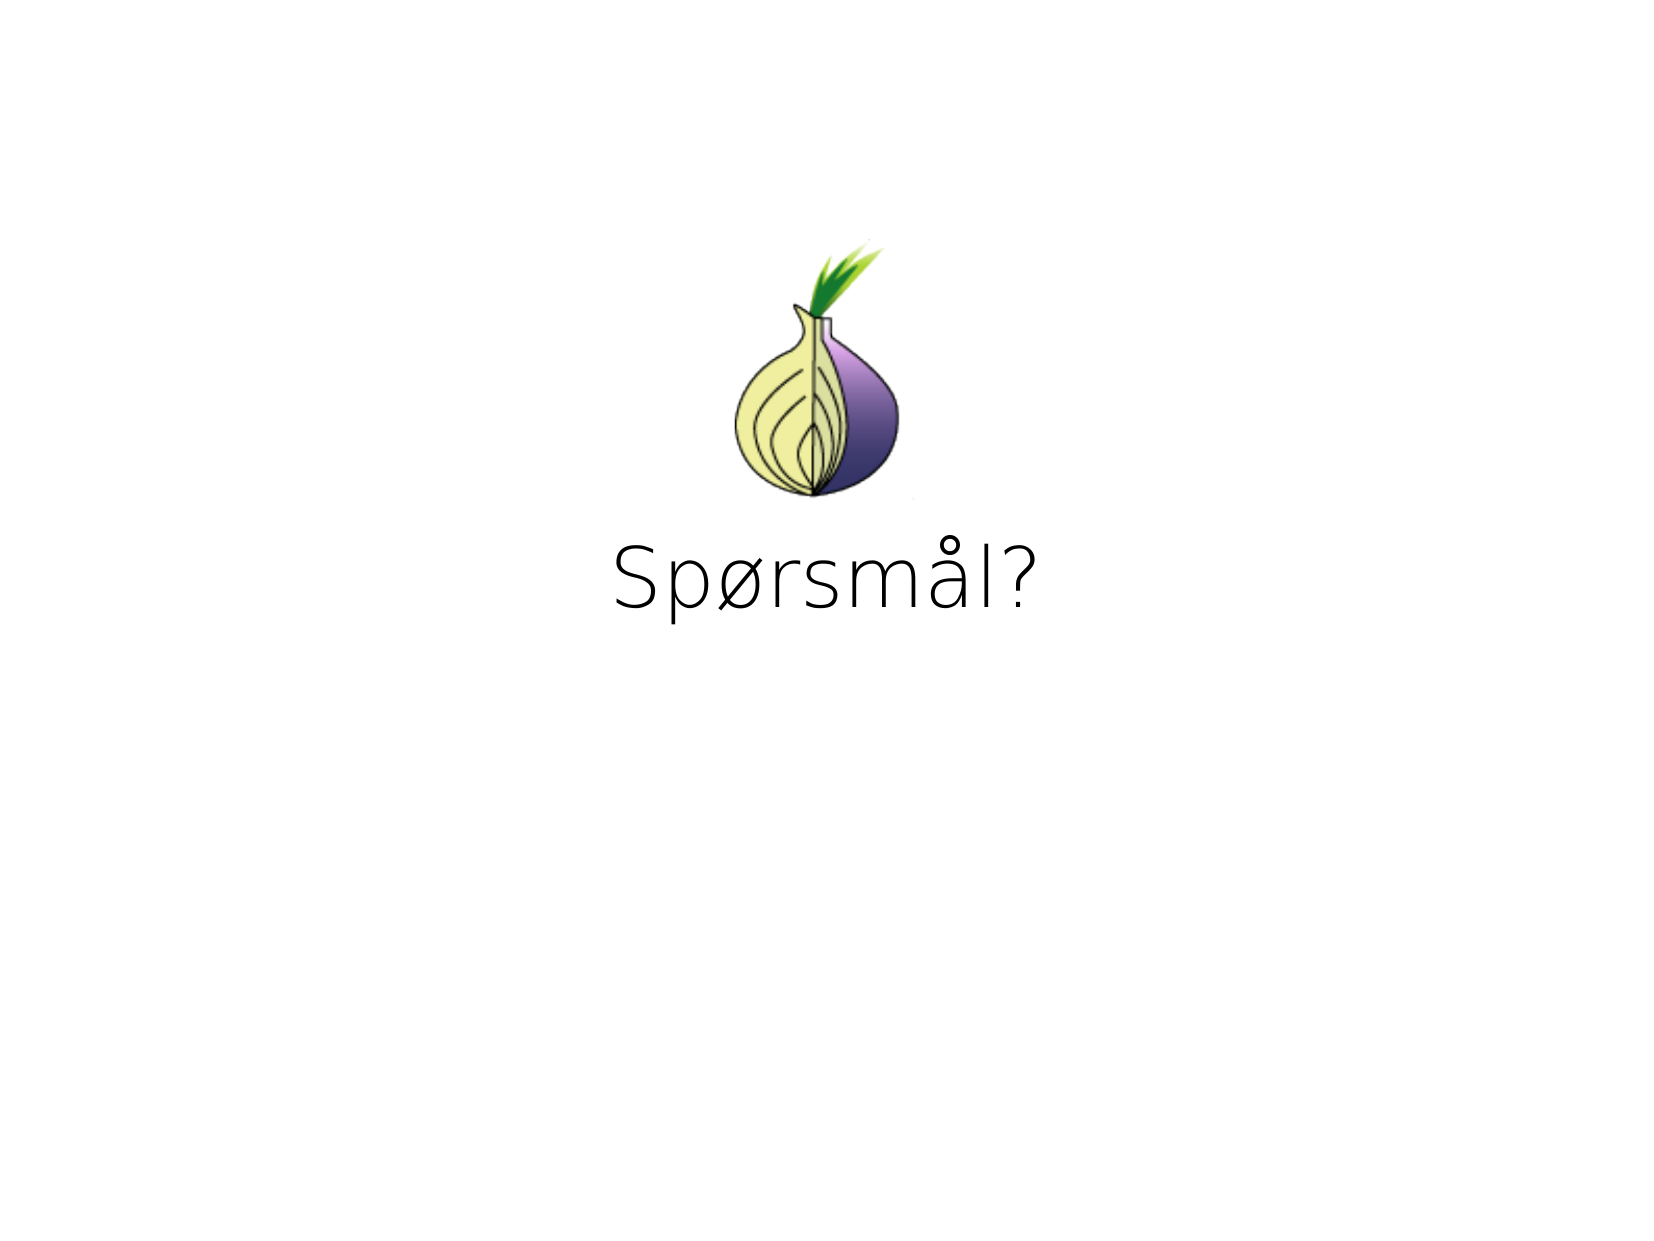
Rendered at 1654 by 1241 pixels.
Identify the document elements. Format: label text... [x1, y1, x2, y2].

picture [685, 236, 952, 503]
subtitle Spørsmål? [82, 49, 1571, 1109]
